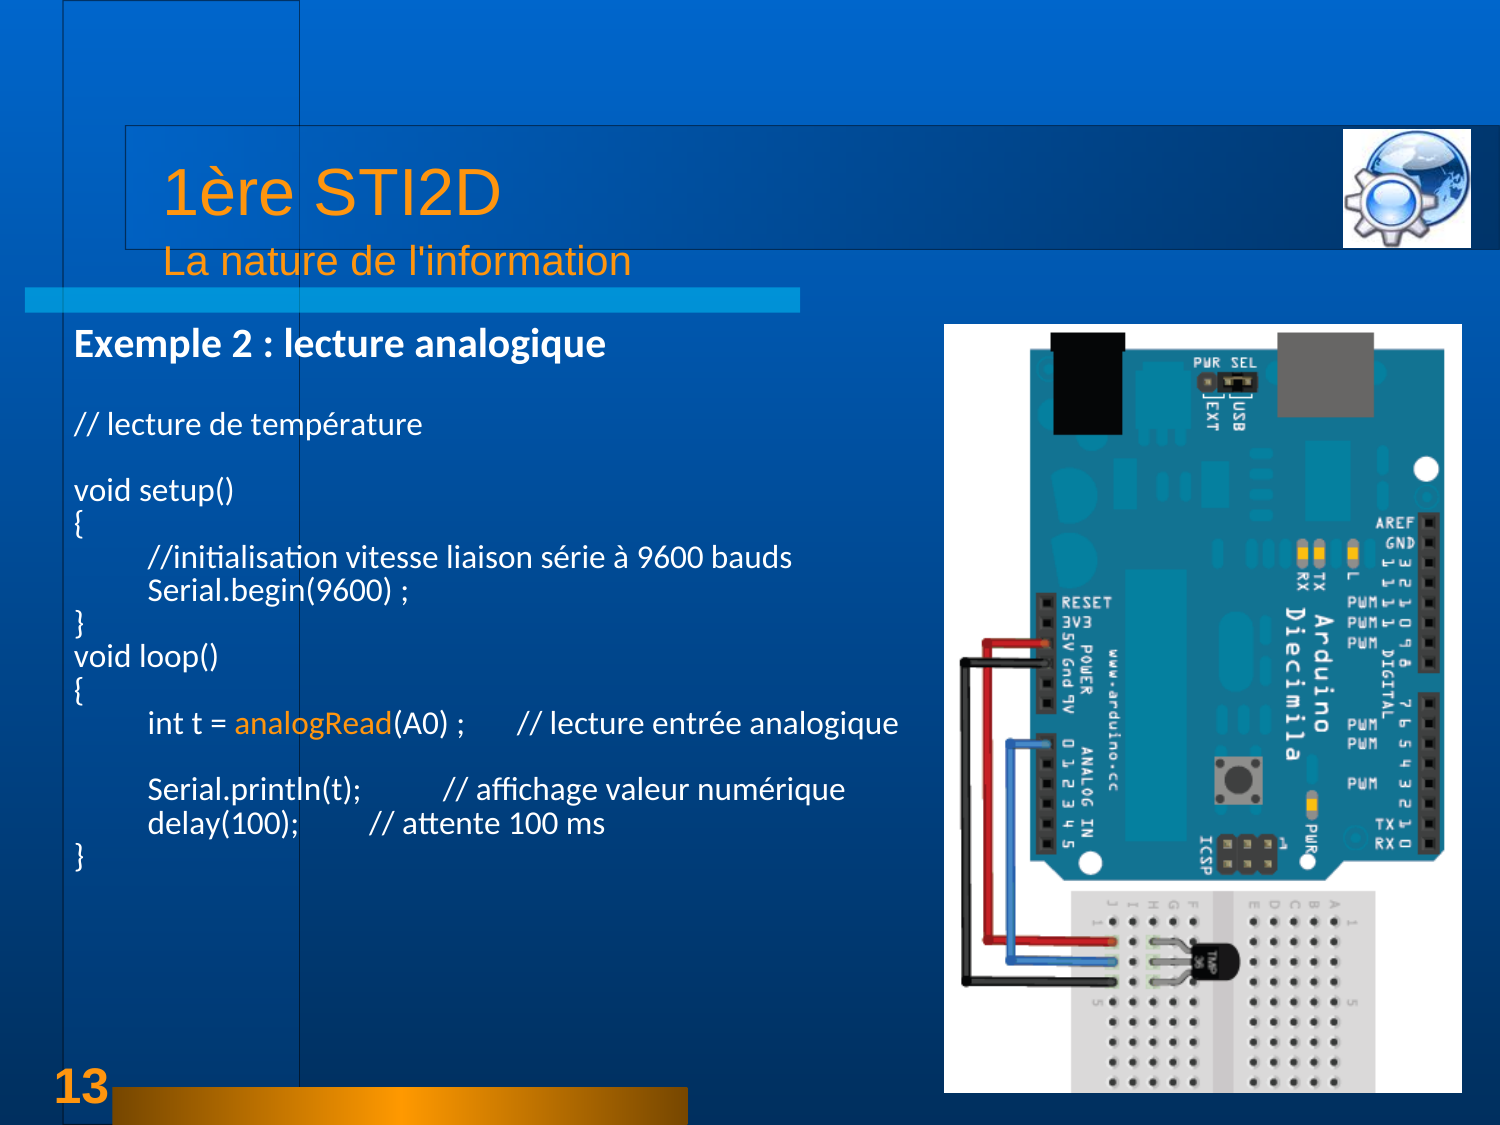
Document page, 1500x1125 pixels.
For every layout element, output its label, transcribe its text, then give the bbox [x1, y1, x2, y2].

picture [1343, 129, 1471, 248]
picture [944, 324, 1462, 1093]
text_box Exemple 2 : lecture analogique // lecture de température void setup() { //initialisation vitesse liaison série à 9600 bauds Serial.begin(9600) ; } void loop() { int t = analogRead(A0) ; // lecture entrée analogique Serial.println(t); // affichage valeur numérique delay(100); // attente 100 ms } [59, 319, 916, 1089]
